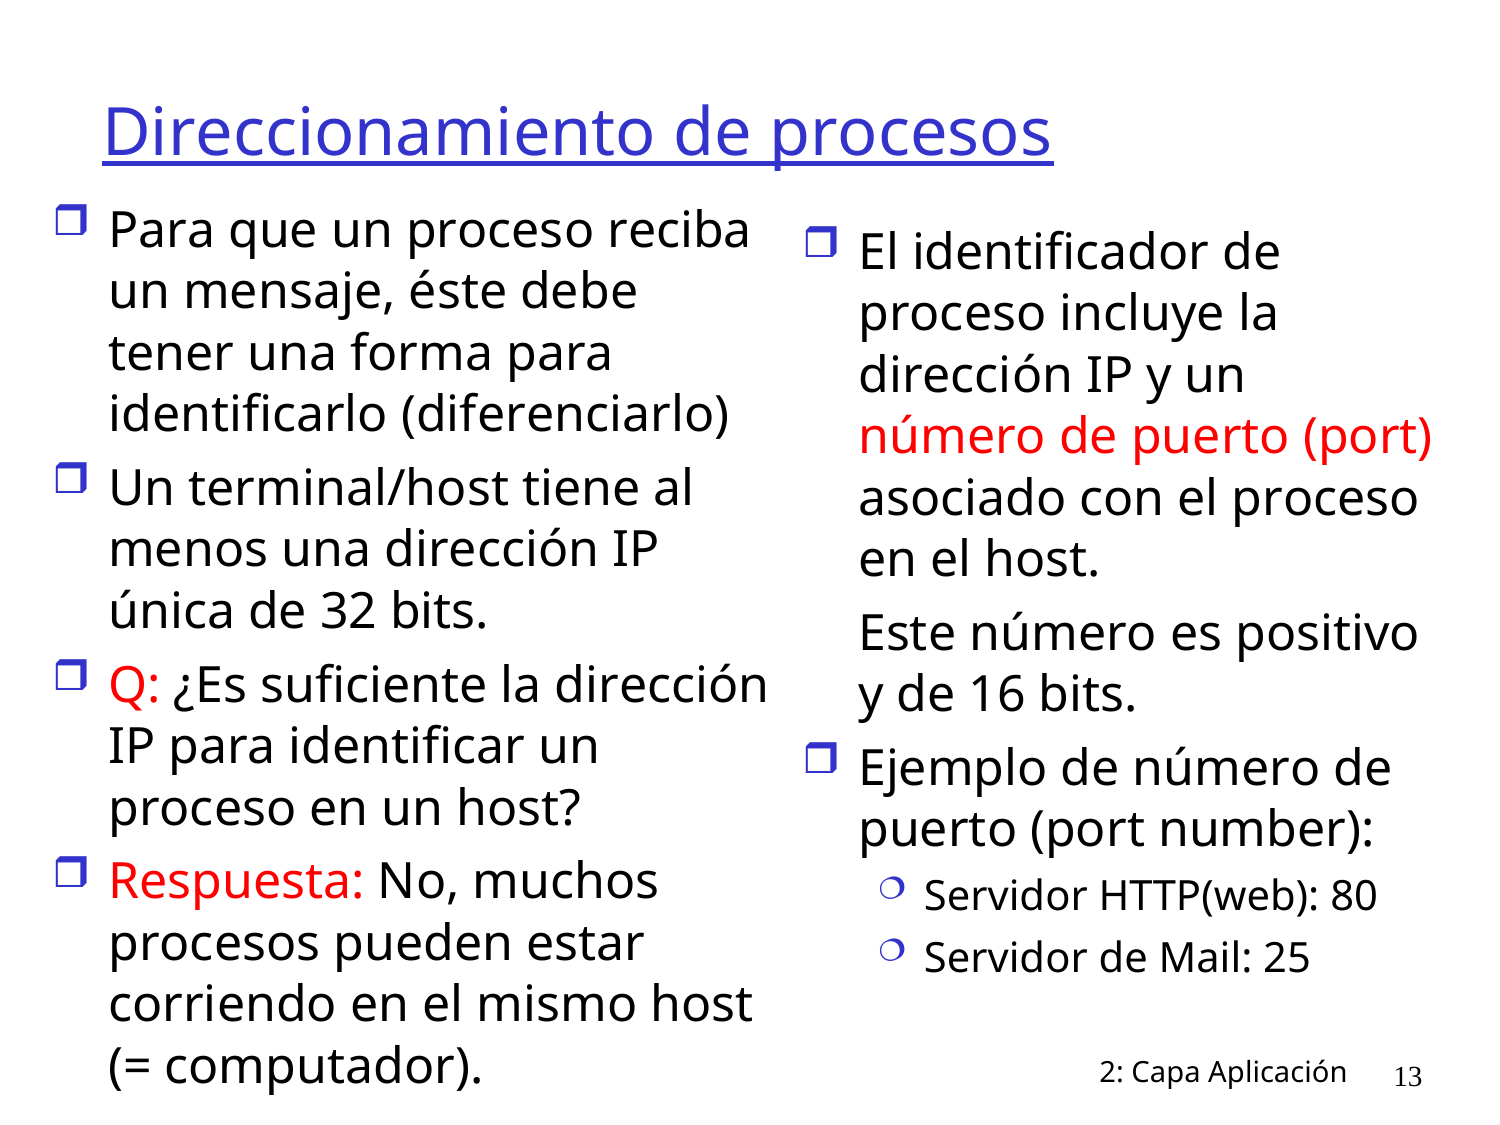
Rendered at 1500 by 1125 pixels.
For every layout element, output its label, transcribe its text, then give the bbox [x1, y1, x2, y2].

list Para que un proceso reciba un mensaje, éste debe tener una forma para identificarlo (diferenciarlo) Un terminal/host tiene al menos una dirección IP única de 32 bits. Q: ¿Es suficiente la dirección IP para identificar un proceso en un host? Respuesta: No, muchos procesos pueden estar corriendo en el mismo host (= computador). [37, 190, 788, 1114]
list El identificador de proceso incluye la dirección IP y un número de puerto (port) asociado con el proceso en el host. Este número es positivo y de 16 bits. Ejemplo de número de puerto (port number): Servidor HTTP(web): 80 Servidor de Mail: 25 [787, 212, 1455, 976]
title Direccionamiento de procesos [87, 37, 1363, 212]
